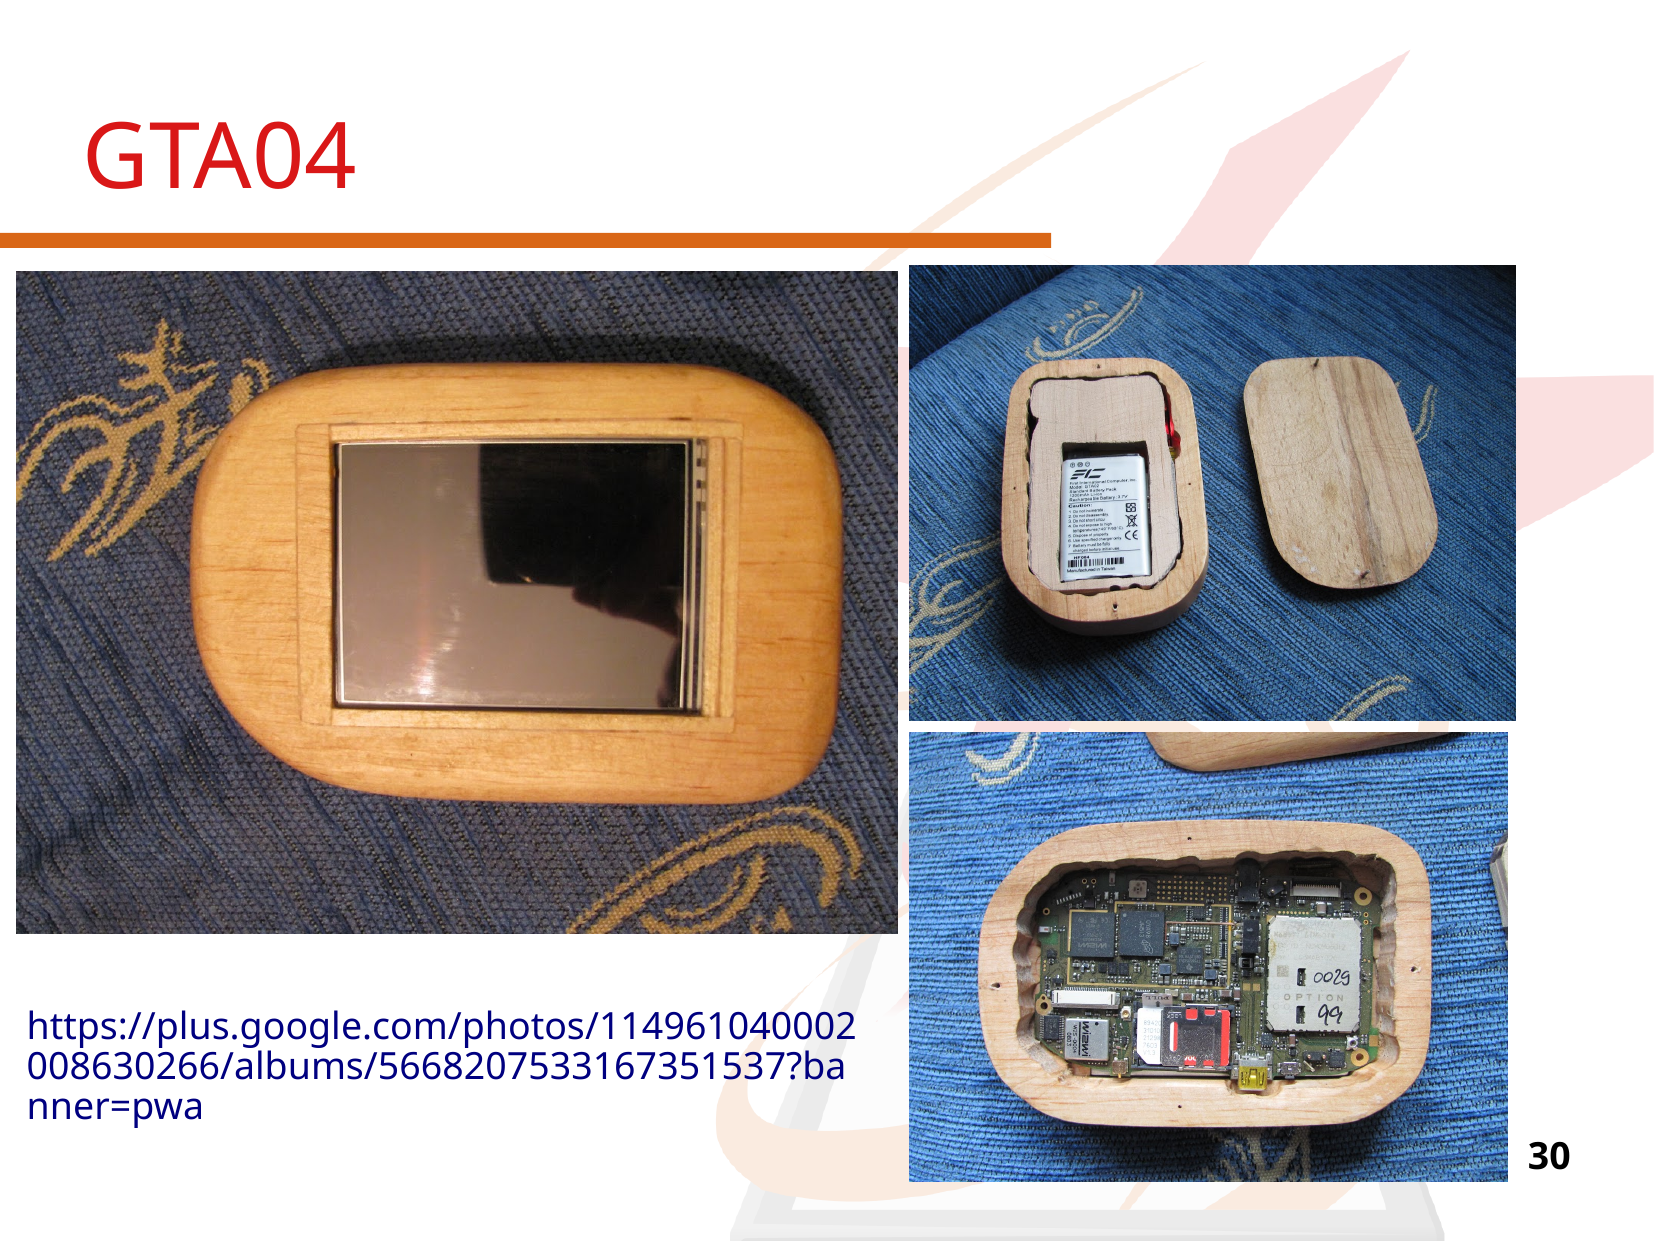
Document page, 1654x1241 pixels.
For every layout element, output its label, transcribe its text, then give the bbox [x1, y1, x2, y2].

picture [16, 49, 1654, 1241]
text_box https://plus.google.com/photos/114961040002008630266/albums/5668207533167351537?banner=pwa [11, 992, 875, 1109]
title GTA04 [82, 49, 1571, 257]
